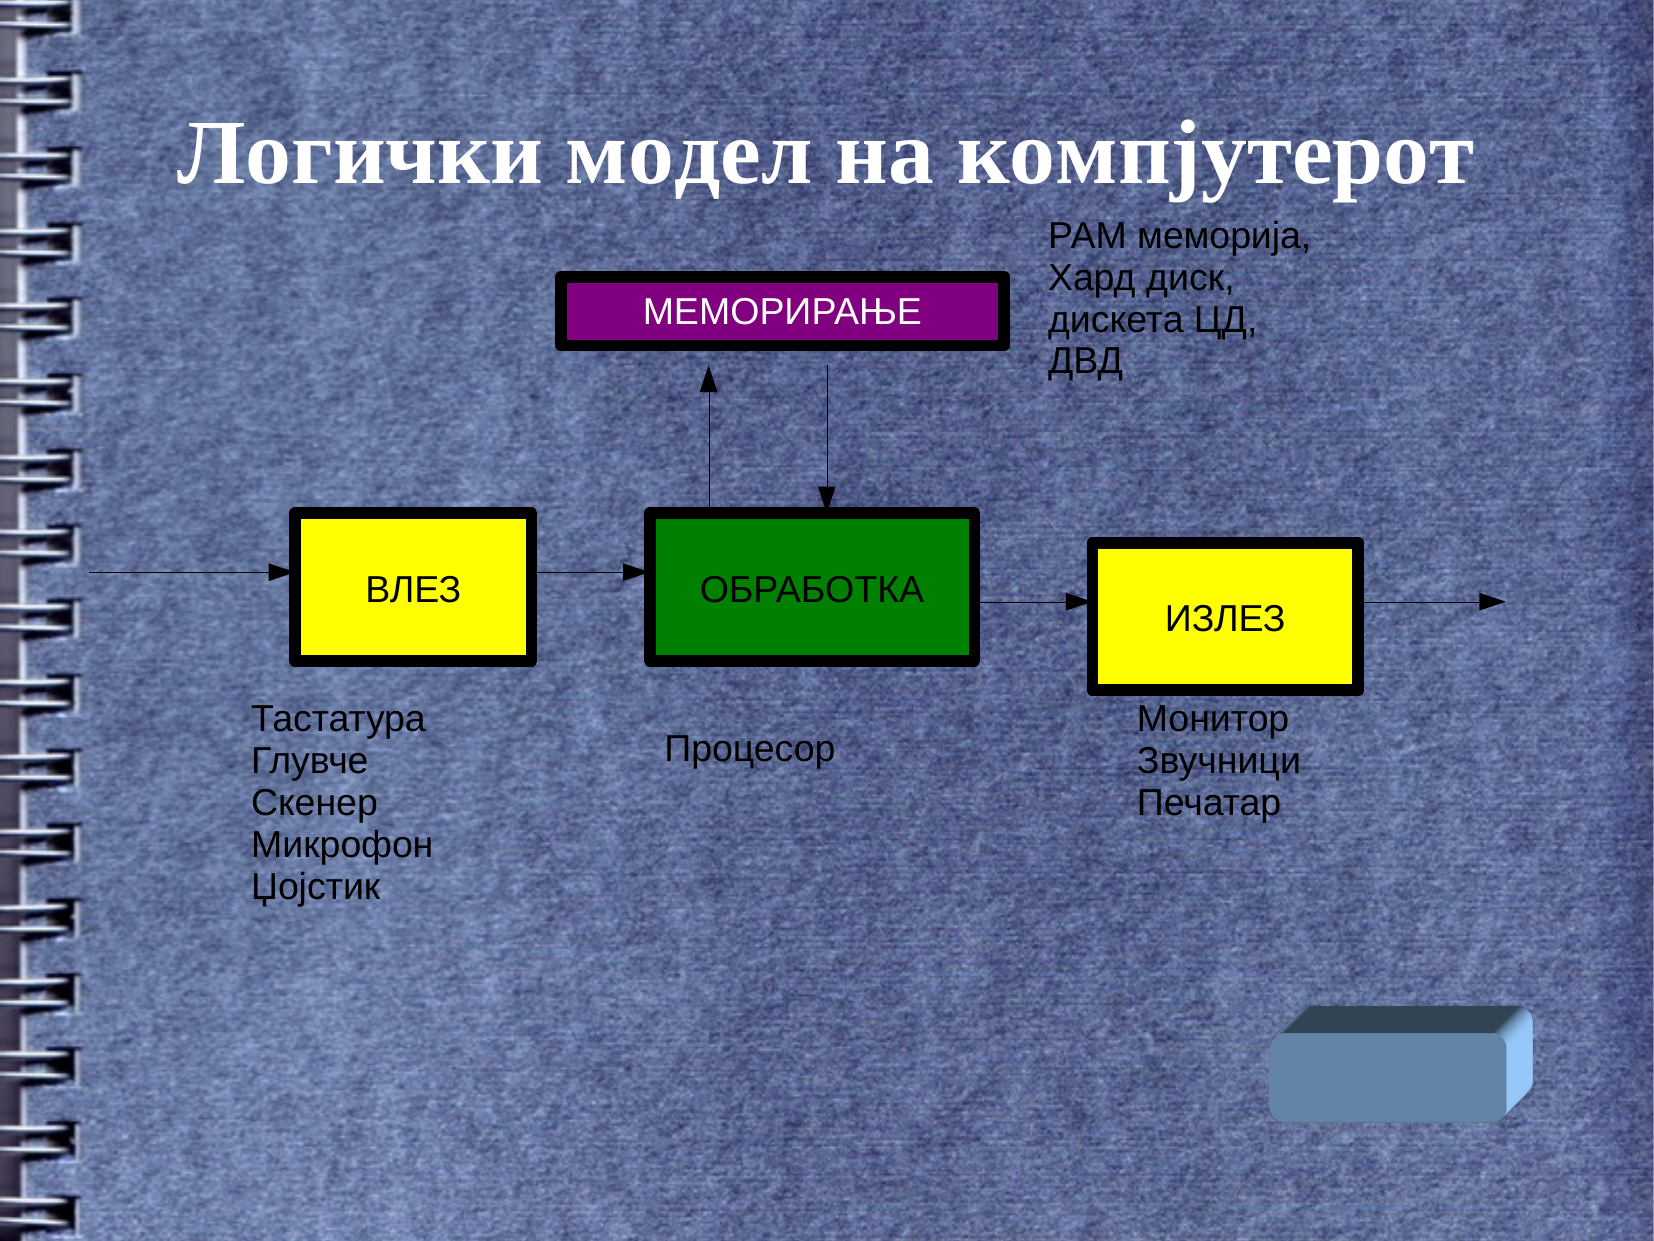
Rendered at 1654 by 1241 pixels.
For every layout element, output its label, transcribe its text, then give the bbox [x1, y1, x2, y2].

text_box Процесор [649, 719, 945, 777]
text_box ВЛЕЗ [295, 513, 532, 661]
text_box Монитор Звучници Печатар [1122, 690, 1359, 832]
text_box ОБРАБОТКА [649, 513, 975, 661]
text_box Тастатура Глувче Скенер Микрофон Џојстик [236, 690, 532, 916]
text_box РАМ меморија, Хард диск, дискета ЦД, ДВД [1033, 206, 1359, 390]
text_box [1269, 1006, 1533, 1123]
title Логички модел на компјутерот [82, 49, 1571, 257]
picture [0, 0, 1654, 1241]
text_box МЕМОРИРАЊЕ [561, 276, 1004, 346]
text_box ИЗЛЕЗ [1092, 542, 1359, 691]
